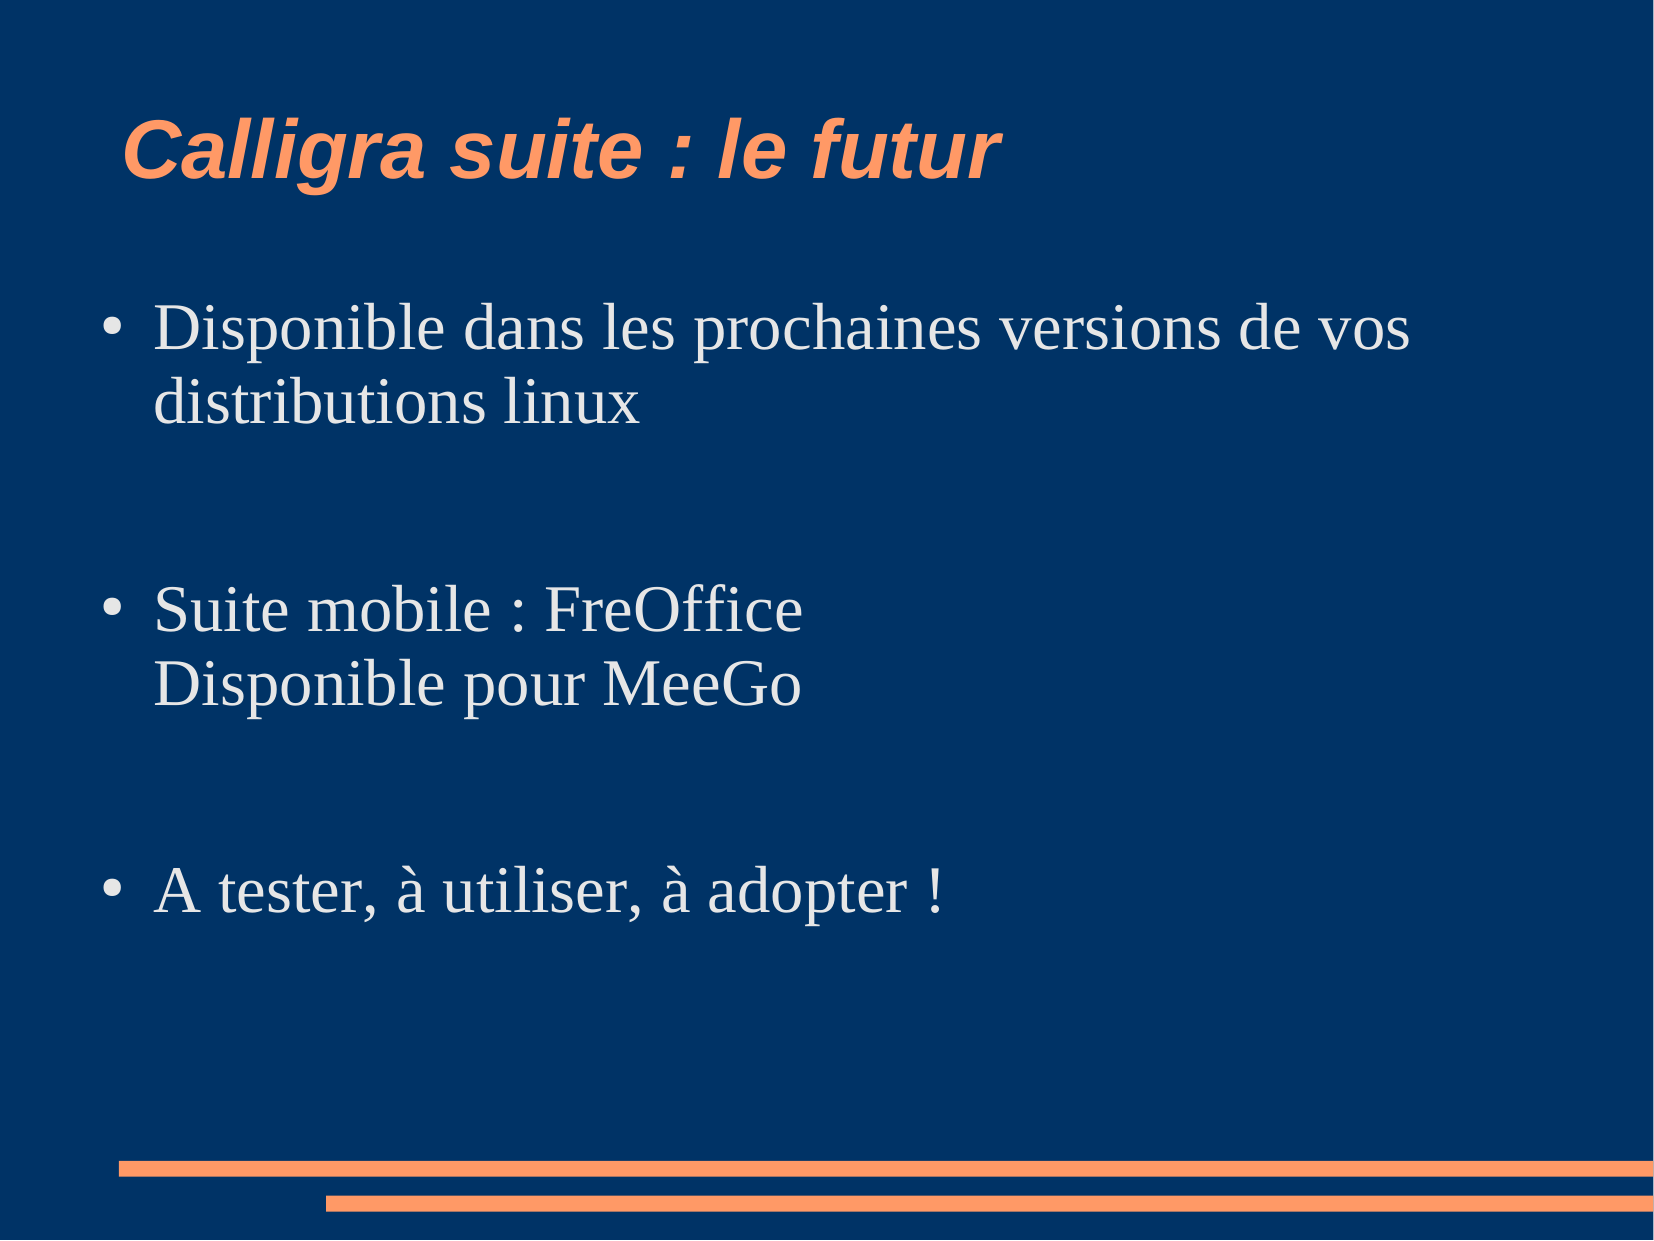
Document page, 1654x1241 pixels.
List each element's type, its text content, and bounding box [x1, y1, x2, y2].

title Calligra suite : le futur [121, 46, 1534, 254]
list Disponible dans les prochaines versions de vos distributions linux Suite mobile : FreOffice Disponible pour MeeGo A tester, à utiliser, à adopter ! [82, 290, 1571, 1109]
